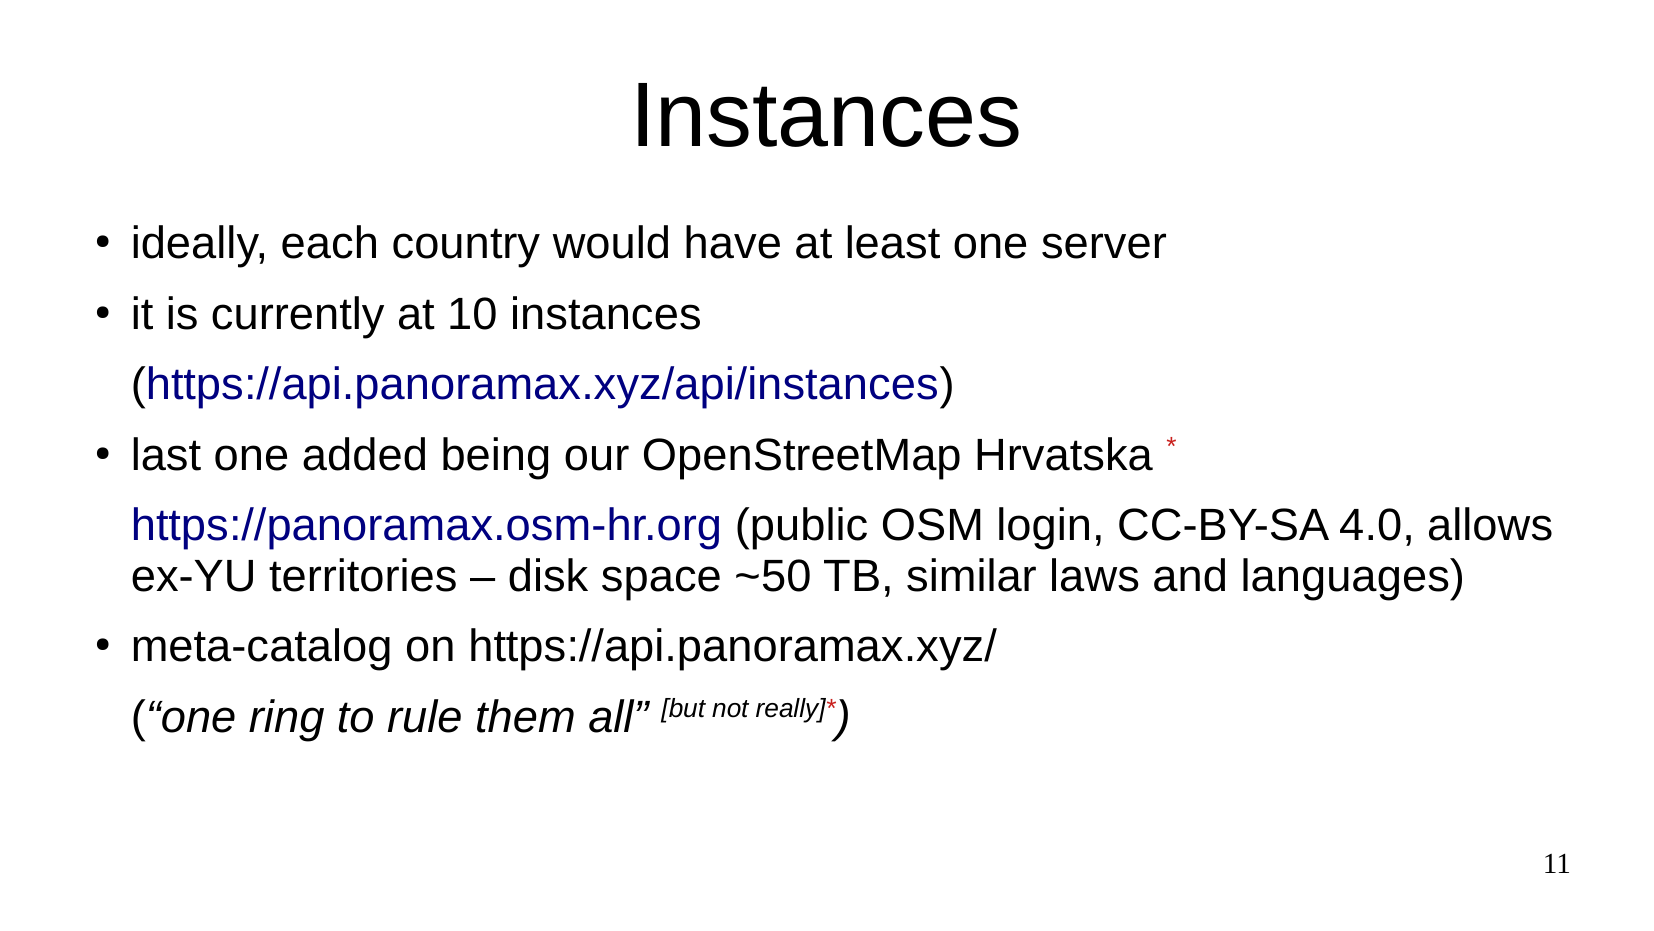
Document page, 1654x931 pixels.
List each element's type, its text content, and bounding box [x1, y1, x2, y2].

list ideally, each country would have at least one server it is currently at 10 instances (https://api.panoramax.xyz/api/instances) last one added being our OpenStreetMap Hrvatska * https://panoramax.osm-hr.org (public OSM login, CC-BY-SA 4.0, allows ex-YU territories – disk space ~50 TB, similar laws and languages) meta-catalog on https://api.panoramax.xyz/ (“one ring to rule them all” [but not really]*) [82, 217, 1571, 758]
title Instances [82, 37, 1571, 193]
